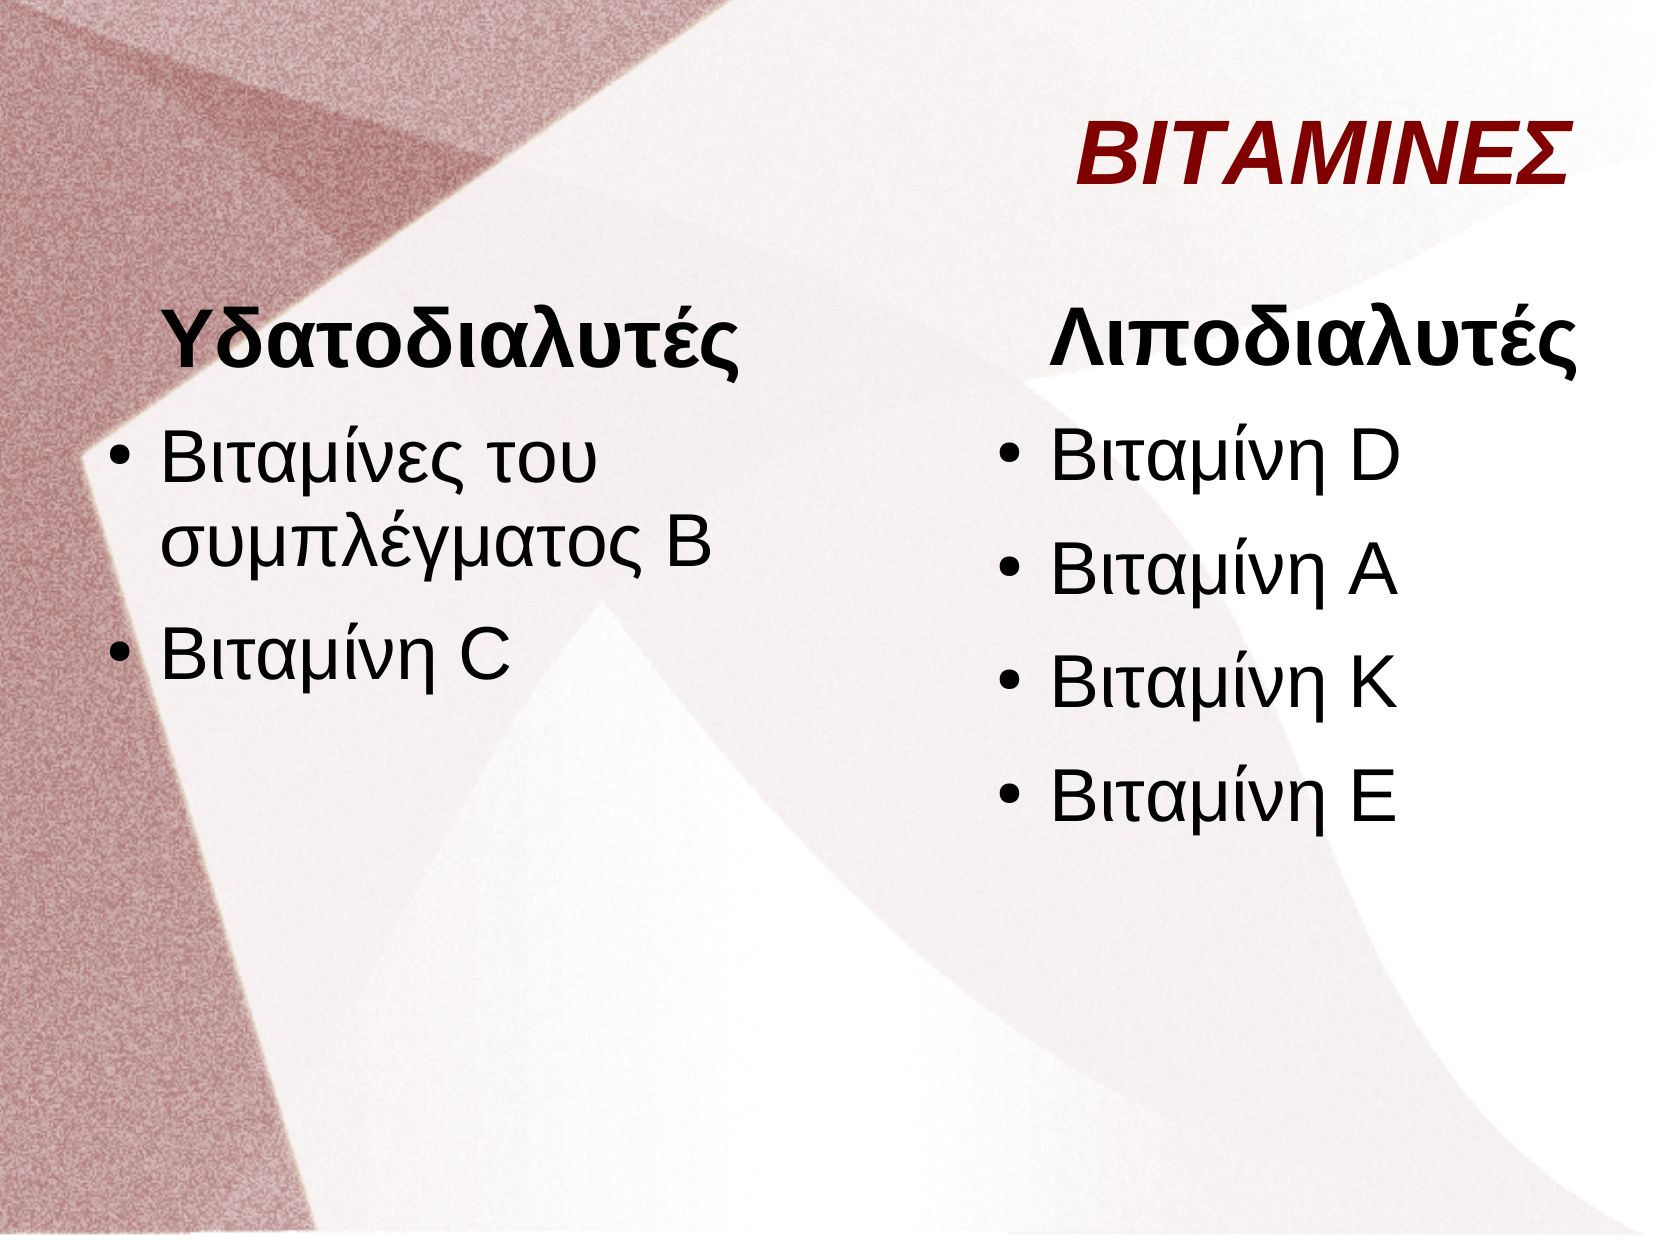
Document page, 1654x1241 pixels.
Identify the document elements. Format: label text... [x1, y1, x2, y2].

picture [0, 0, 1654, 1241]
list Υδατοδιαλυτές Βιταμίνες του συμπλέγματος Β Βιταμίνη C [88, 291, 815, 1111]
list Λιποδιαλυτές Βιταμίνη D Βιταμίνη Α Βιταμίνη Κ Βιταμίνη Ε [978, 290, 1601, 916]
title ΒΙΤΑΜΙΝΕΣ [85, 49, 1574, 257]
